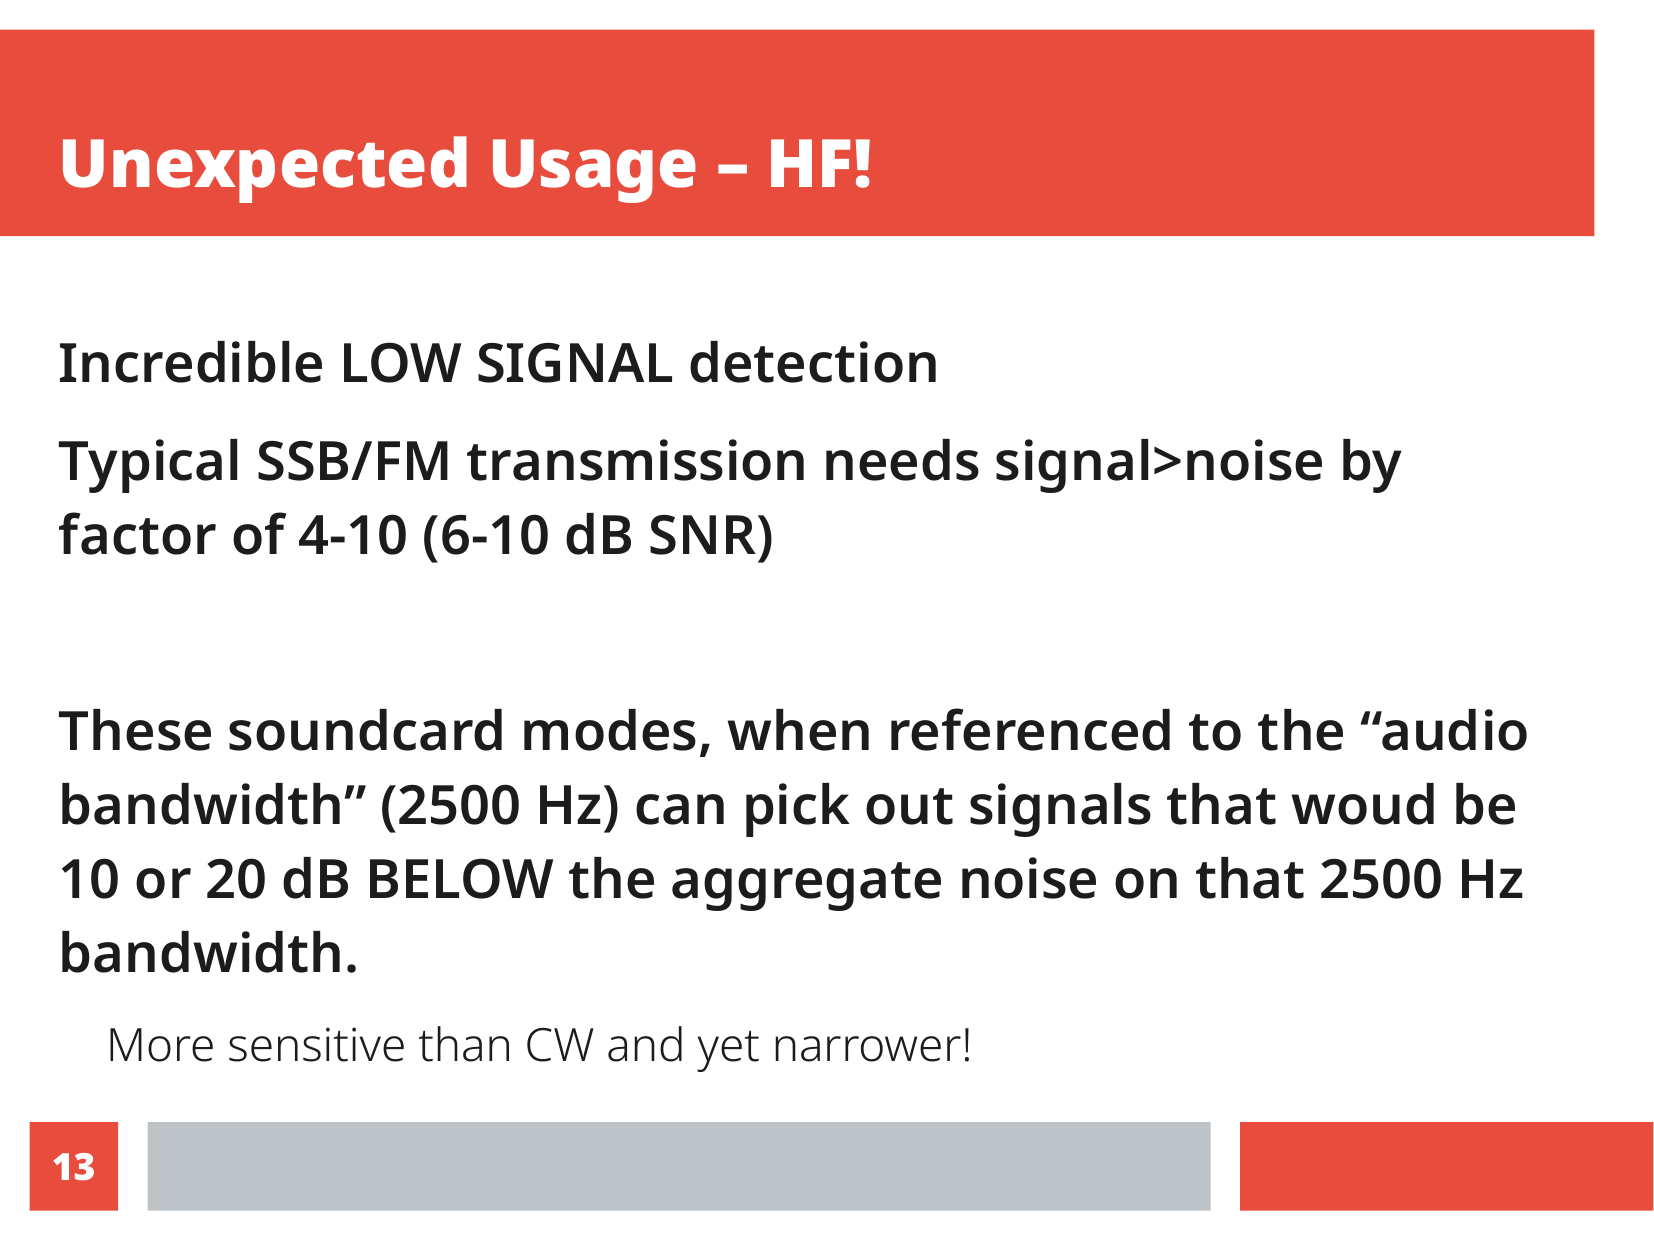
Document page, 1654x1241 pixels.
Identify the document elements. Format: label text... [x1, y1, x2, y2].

list Incredible LOW SIGNAL detection Typical SSB/FM transmission needs signal>noise by factor of 4-10 (6-10 dB SNR) These soundcard modes, when referenced to the “audio bandwidth” (2500 Hz) can pick out signals that woud be 10 or 20 dB BELOW the aggregate noise on that 2500 Hz bandwidth. More sensitive than CW and yet narrower! [59, 324, 1565, 1093]
title Unexpected Usage – HF! [59, 59, 1595, 207]
